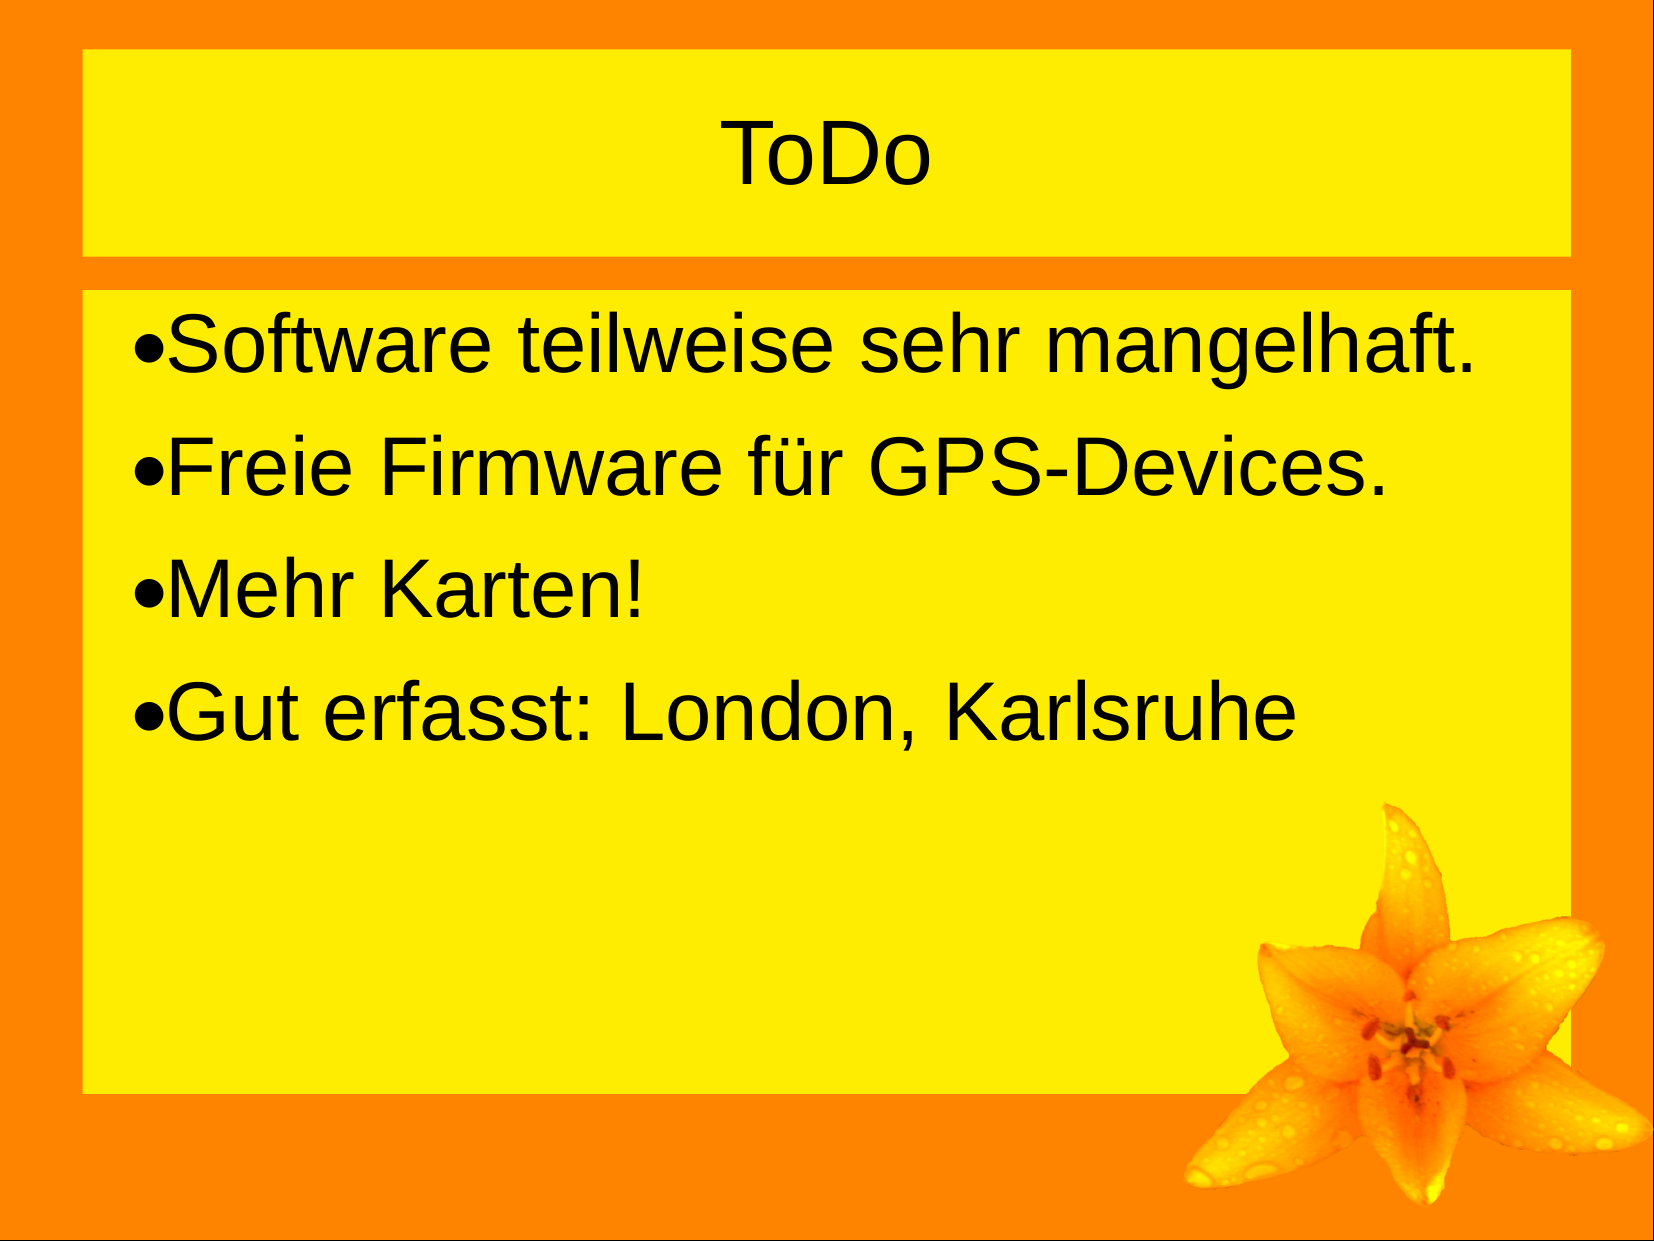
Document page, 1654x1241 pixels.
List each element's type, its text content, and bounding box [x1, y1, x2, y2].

text_box [0, 0, 1654, 1241]
picture [1181, 767, 1654, 1241]
text_box Software teilweise sehr mangelhaft. Freie Firmware für GPS-Devices. Mehr Karten! Gut erfasst: London, Karlsruhe [82, 290, 1571, 1094]
text_box ToDo [82, 49, 1571, 257]
